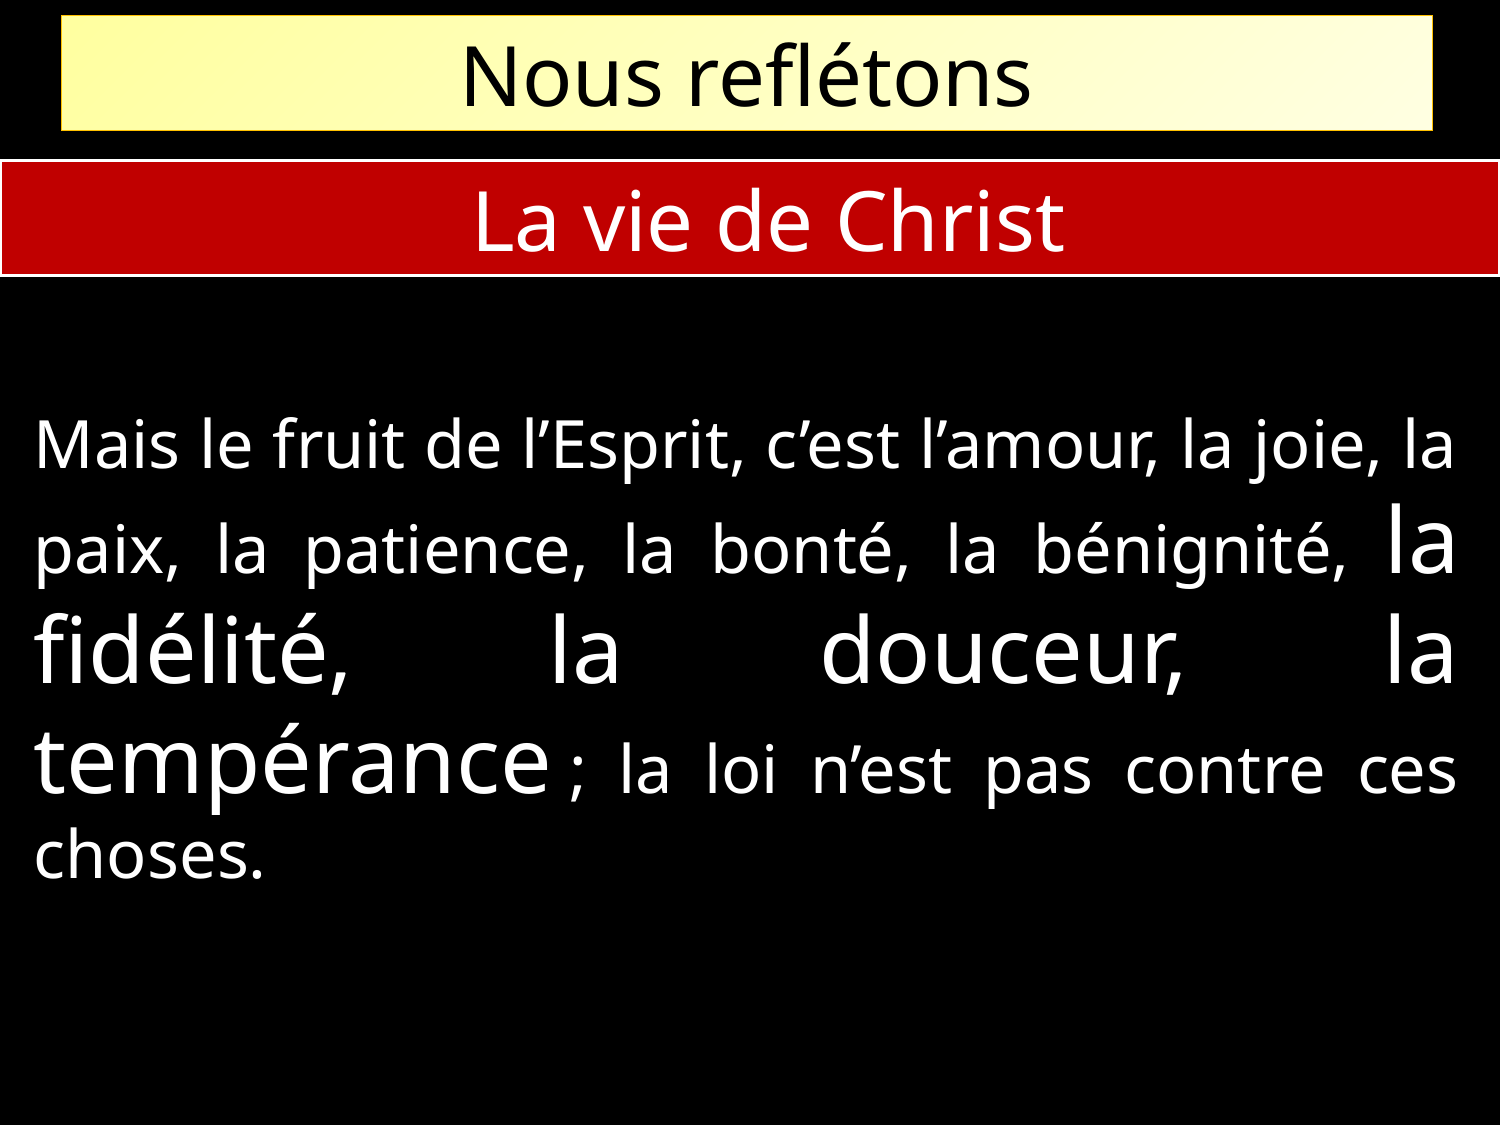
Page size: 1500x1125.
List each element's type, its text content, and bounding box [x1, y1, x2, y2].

text_box Mais le fruit de l’Esprit, c’est l’amour, la joie, la paix, la patience, la bonté, la bénignité, la fidélité, la douceur, la tempérance ; la loi n’est pas contre ces choses. [19, 394, 1475, 900]
text_box Nous reflétons [61, 15, 1433, 131]
text_box La vie de Christ [0, 160, 1500, 276]
